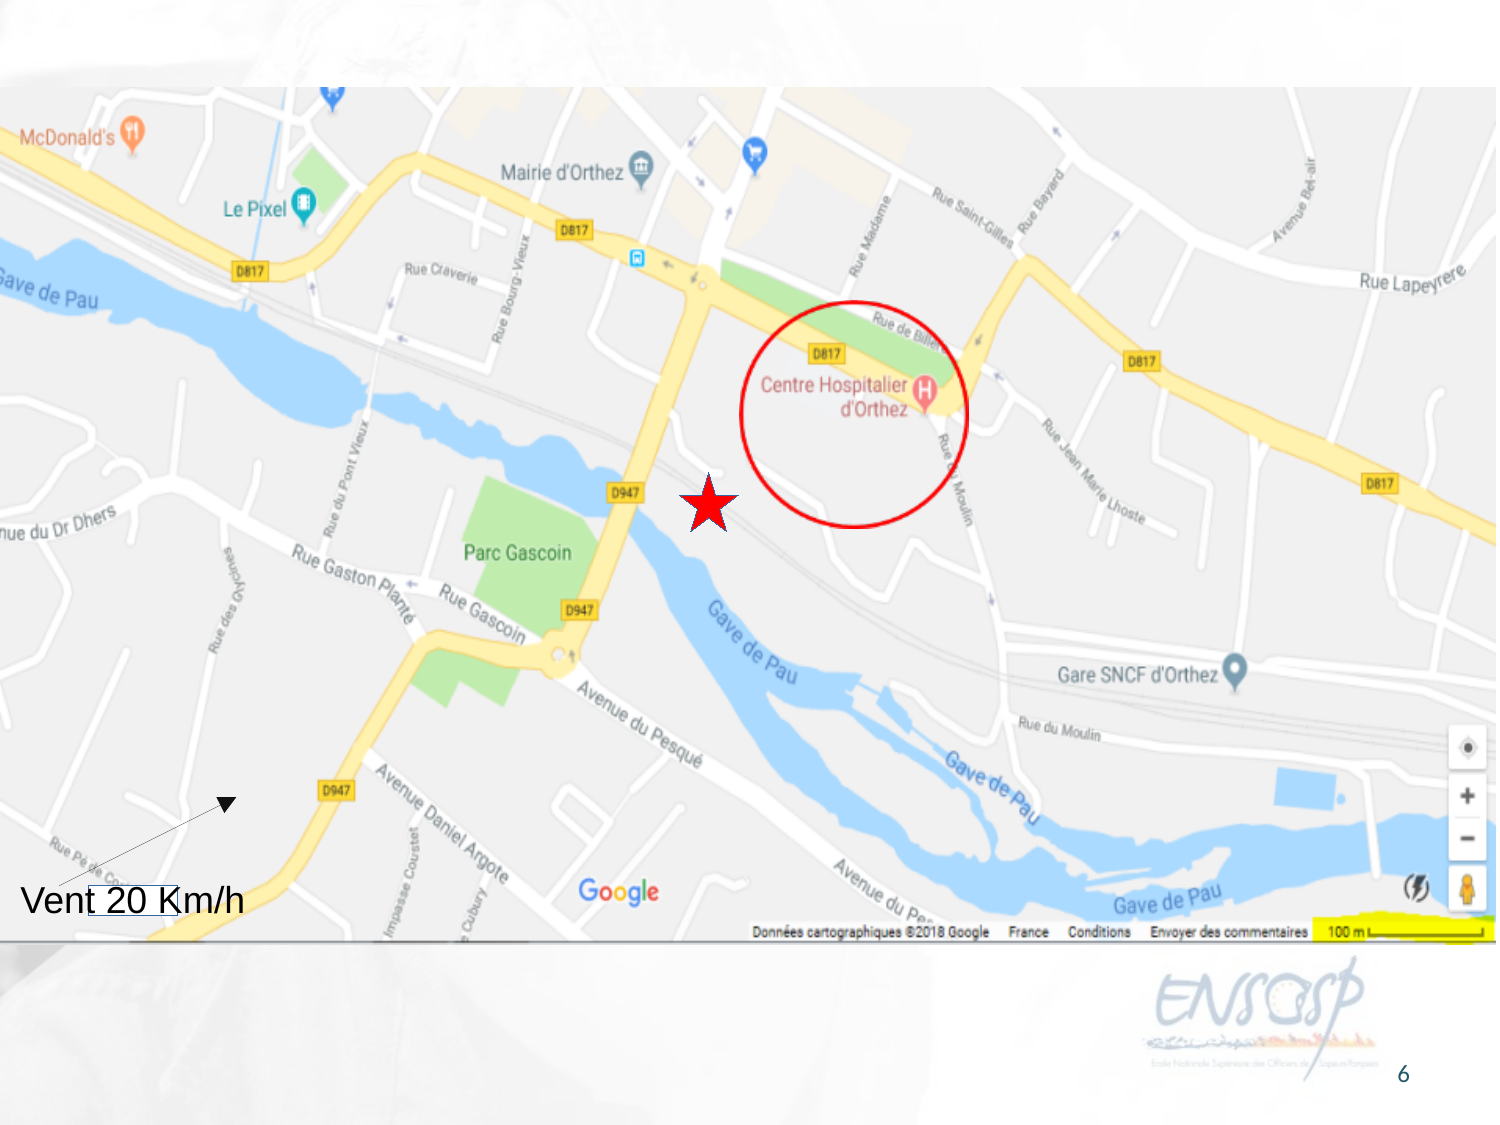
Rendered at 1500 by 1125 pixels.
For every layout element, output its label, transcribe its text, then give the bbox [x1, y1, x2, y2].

text_box [679, 472, 739, 532]
slide_number <numéro> [1074, 1042, 1425, 1103]
picture [0, 87, 1496, 945]
text_box Vent 20 Km/h [88, 885, 178, 916]
